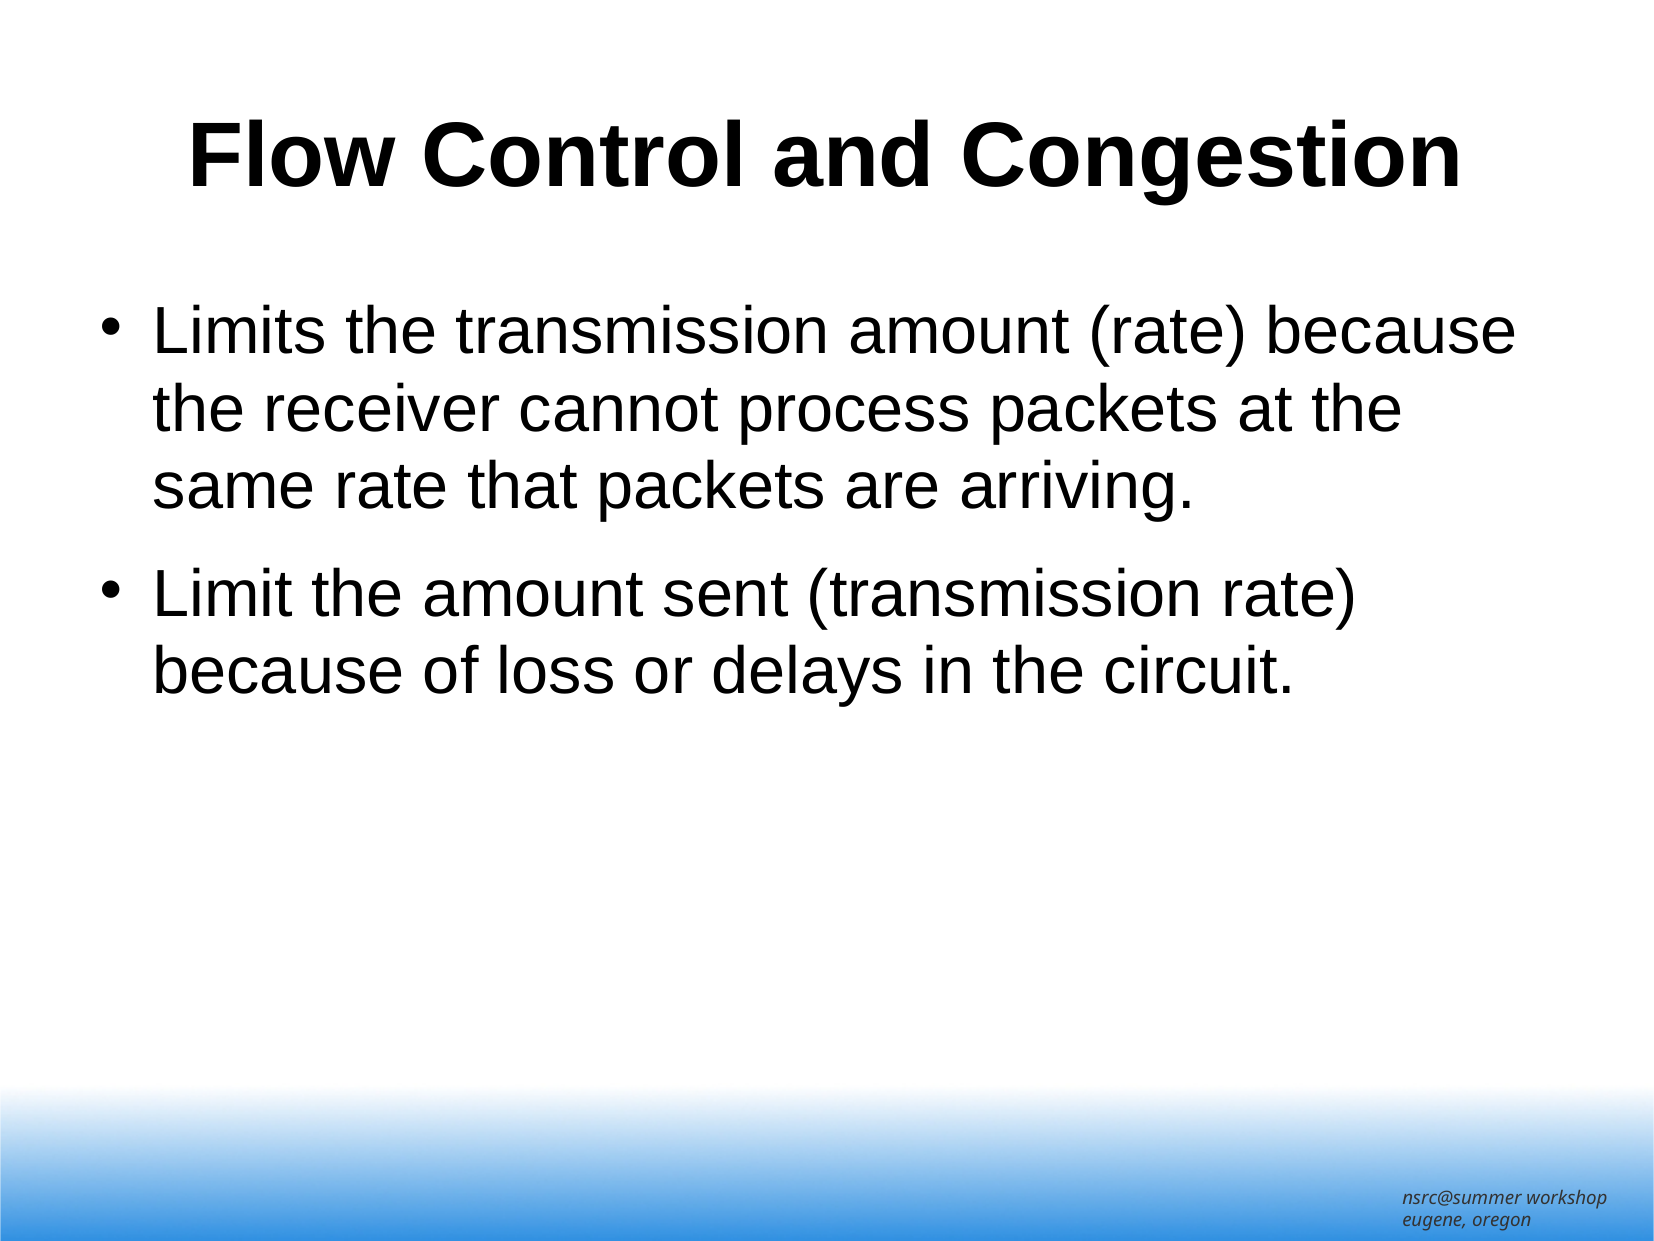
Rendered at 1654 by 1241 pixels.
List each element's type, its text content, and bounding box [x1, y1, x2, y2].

picture [0, 1083, 1654, 1241]
title Flow Control and Congestion [82, 38, 1571, 268]
list Limits the transmission amount (rate) because the receiver cannot process packets at the same rate that packets are arriving. Limit the amount sent (transmission rate) because of loss or delays in the circuit. [82, 290, 1571, 1109]
